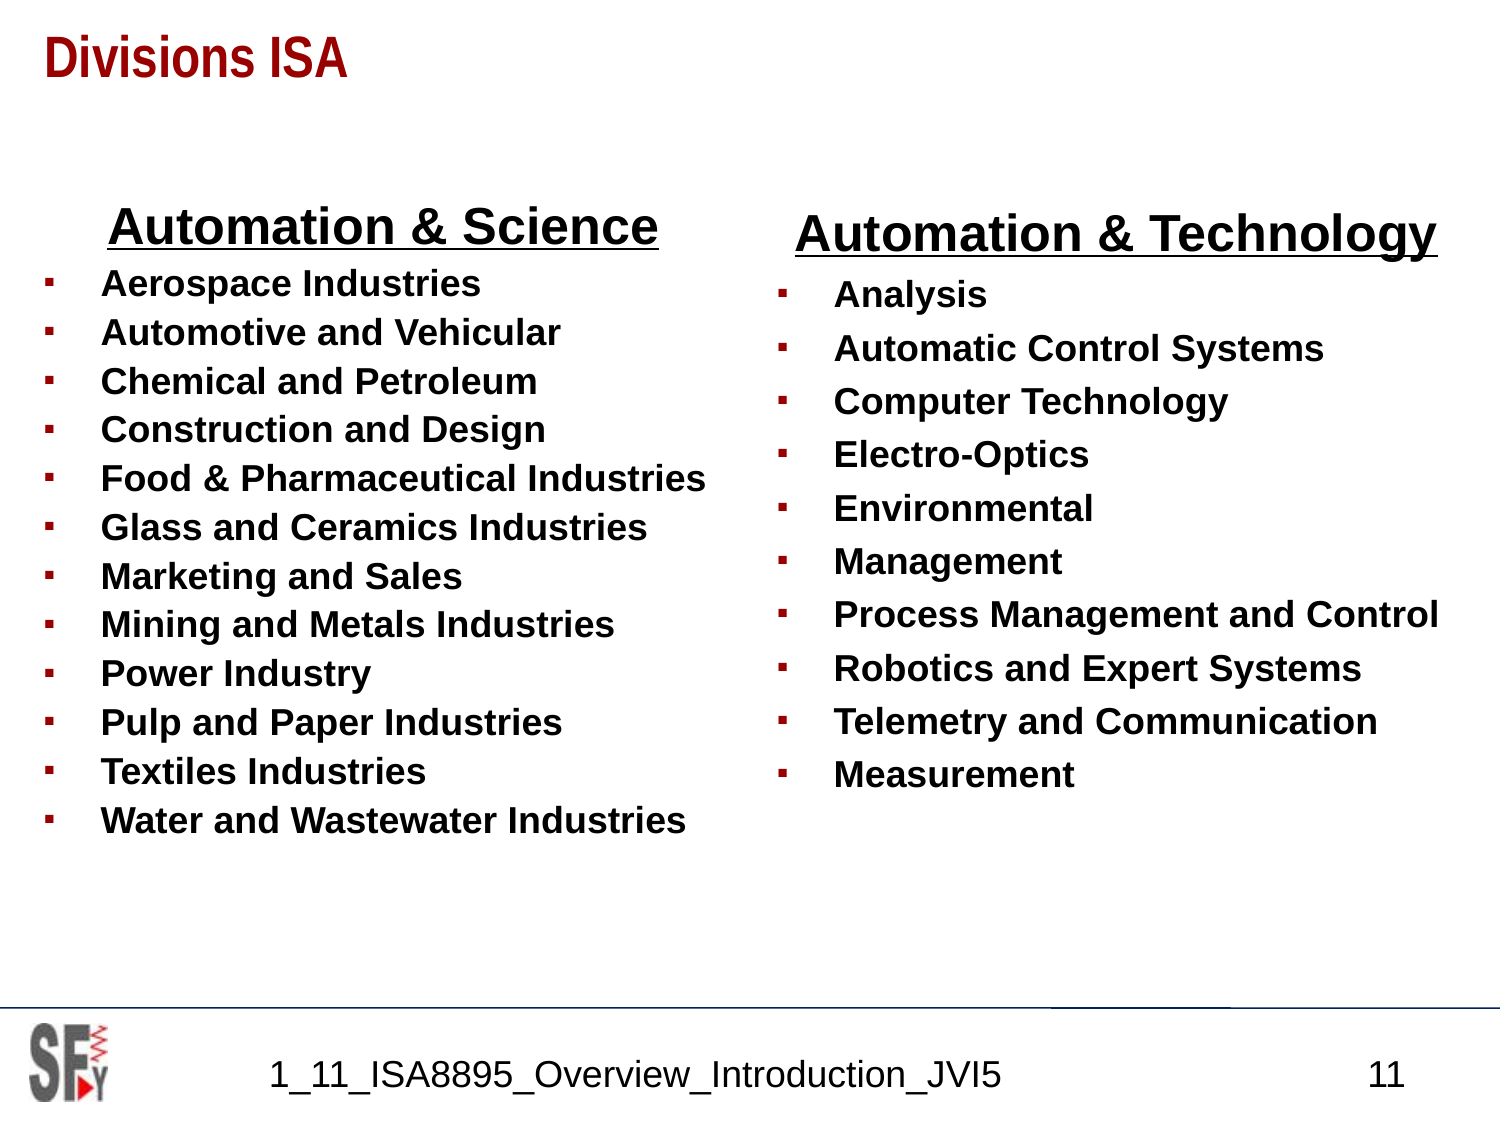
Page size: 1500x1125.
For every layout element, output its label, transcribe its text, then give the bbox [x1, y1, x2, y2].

picture [29, 1023, 108, 1102]
title Divisions ISA [29, 12, 1471, 138]
footer 1_11_ISA8895_Overview_Introduction_JVI5 [253, 1034, 1336, 1103]
slide_number <numéro> [1352, 1034, 1490, 1103]
list Automation & Science Aerospace Industries Automotive and Vehicular Chemical and Petroleum Construction and Design Food & Pharmaceutical Industries Glass and Ceramics Industries Marketing and Sales Mining and Metals Industries Power Industry Pulp and Paper Industries Textiles Industries Water and Wastewater Industries [29, 184, 738, 988]
list Automation & Technology Analysis Automatic Control Systems Computer Technology Electro-Optics Environmental Management Process Management and Control Robotics and Expert Systems Telemetry and Communication Measurement [762, 184, 1471, 988]
